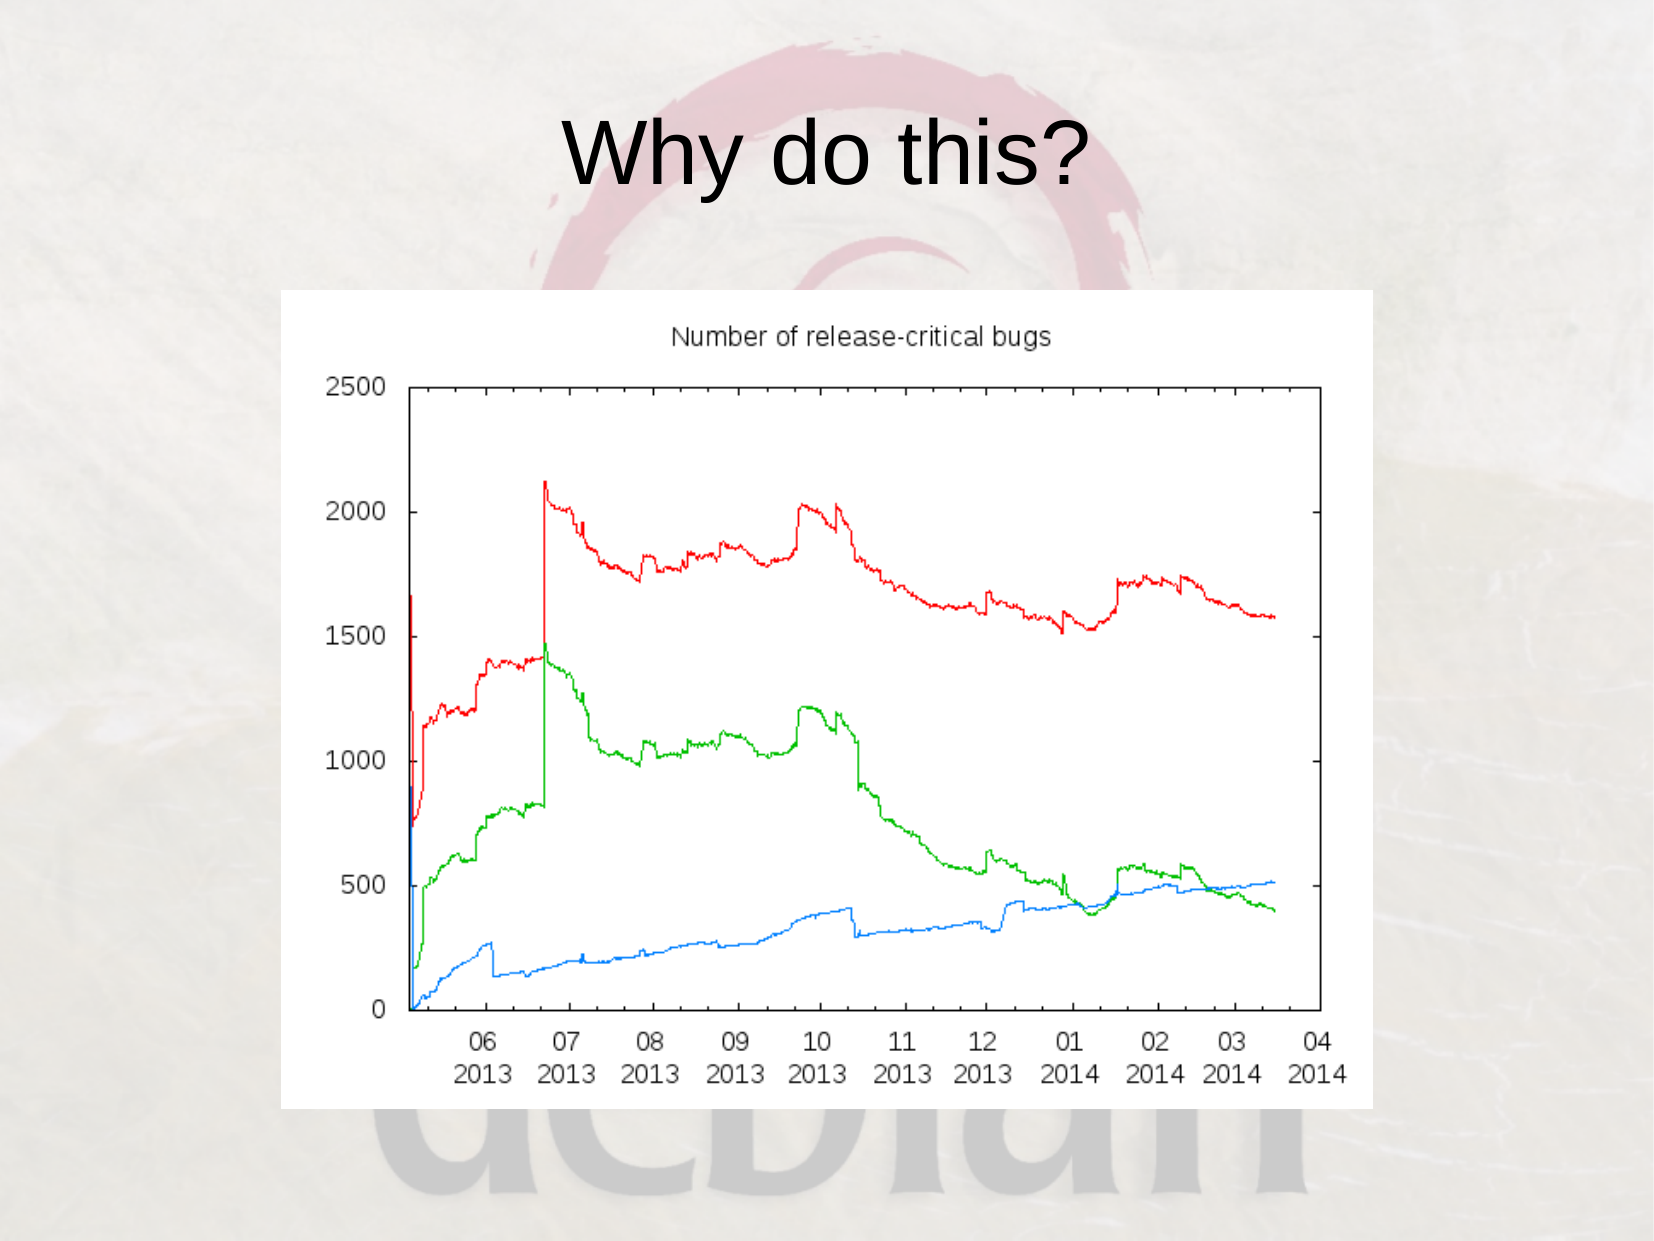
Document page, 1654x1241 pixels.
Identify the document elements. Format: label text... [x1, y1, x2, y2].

picture [0, 0, 1654, 1241]
title Why do this? [82, 49, 1571, 257]
